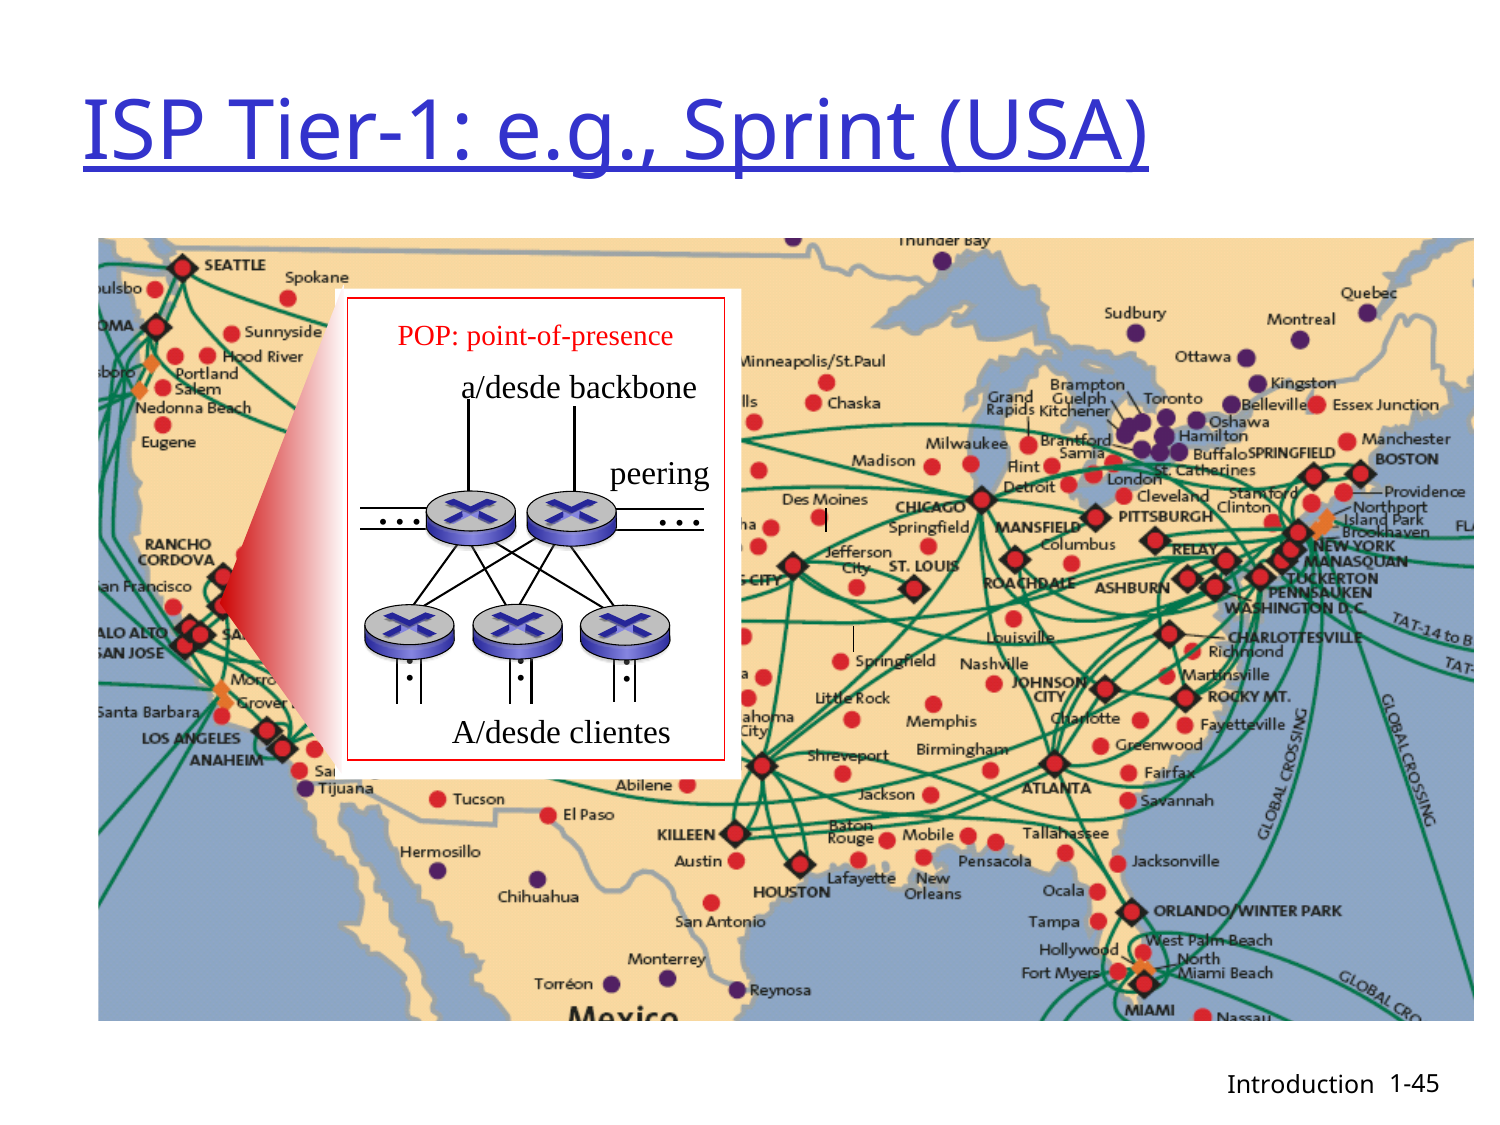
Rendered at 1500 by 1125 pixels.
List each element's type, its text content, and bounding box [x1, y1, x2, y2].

text_box … [622, 467, 698, 543]
picture [98, 238, 1474, 1021]
text_box POP: point-of-presence [382, 308, 690, 359]
text_box peering [583, 443, 724, 500]
text_box … [466, 656, 542, 719]
text_box A/desde clientes [425, 702, 686, 758]
text_box … [348, 467, 403, 543]
text_box … [343, 467, 347, 543]
title ISP Tier-1: e.g., Sprint (USA) [67, 32, 1343, 221]
text_box [219, 284, 742, 780]
text_box … [571, 658, 647, 721]
text_box … [354, 656, 430, 719]
text_box 1-<number> [1365, 1060, 1477, 1106]
text_box Introduction [914, 1060, 1390, 1109]
text_box a/desde backbone [426, 357, 713, 413]
